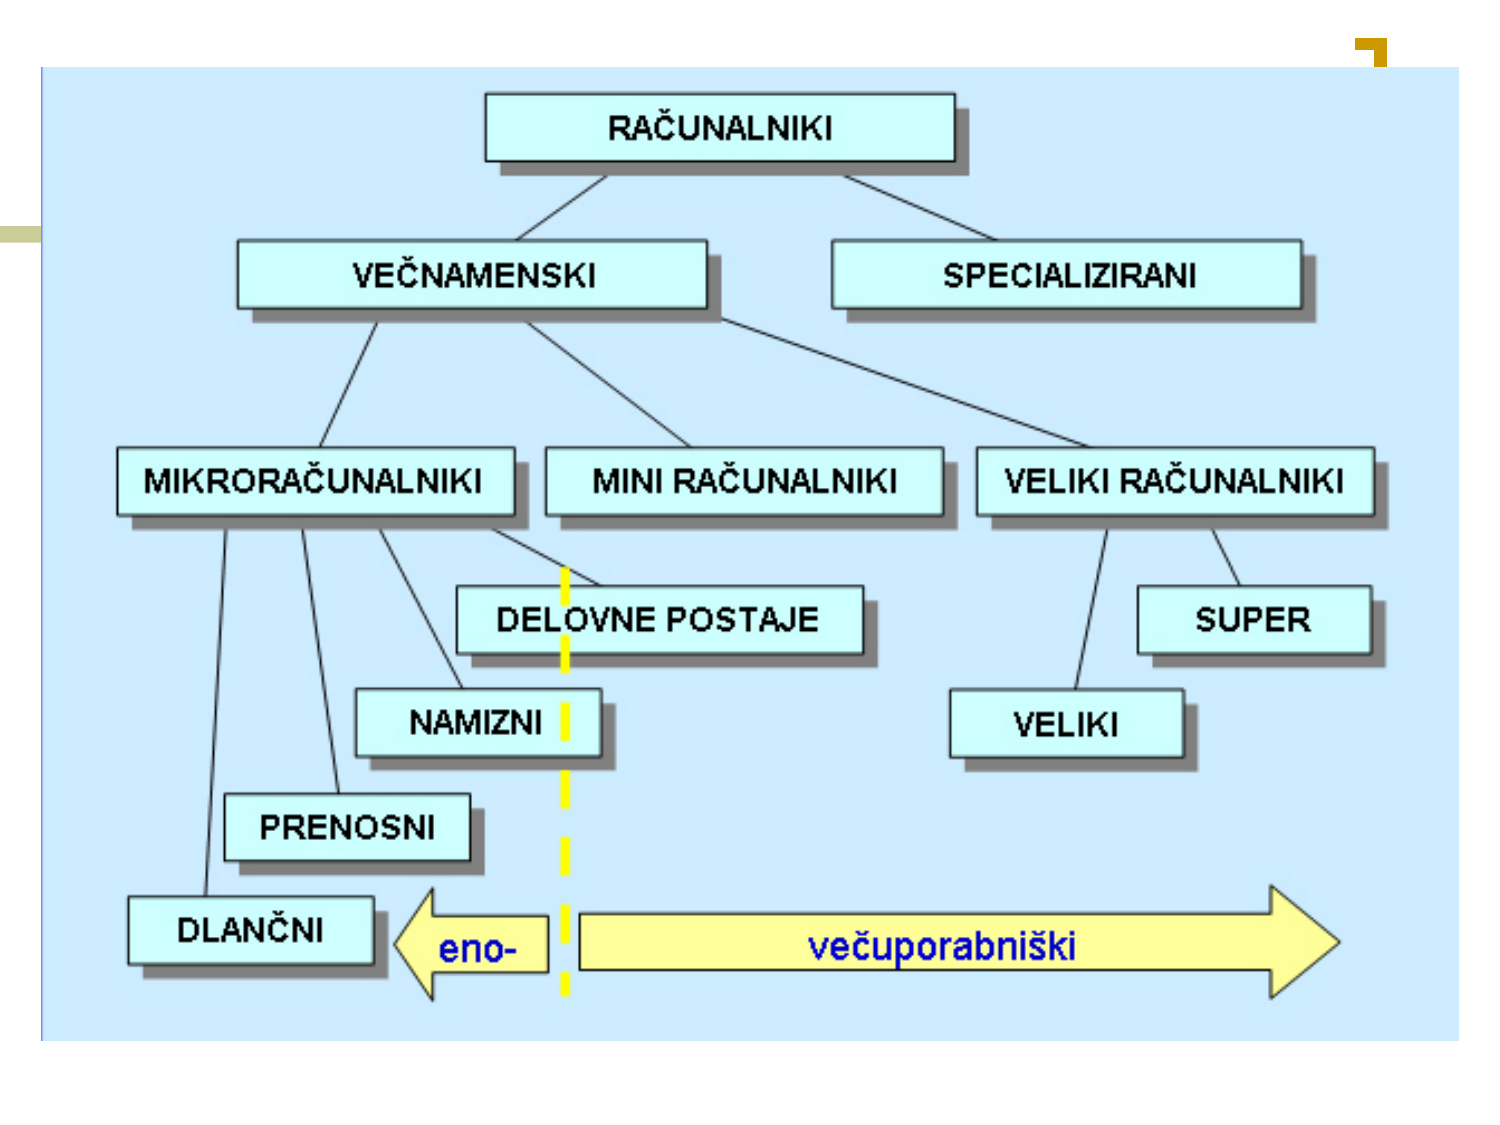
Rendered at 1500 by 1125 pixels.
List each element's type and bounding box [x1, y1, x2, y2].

picture [41, 67, 1459, 1041]
